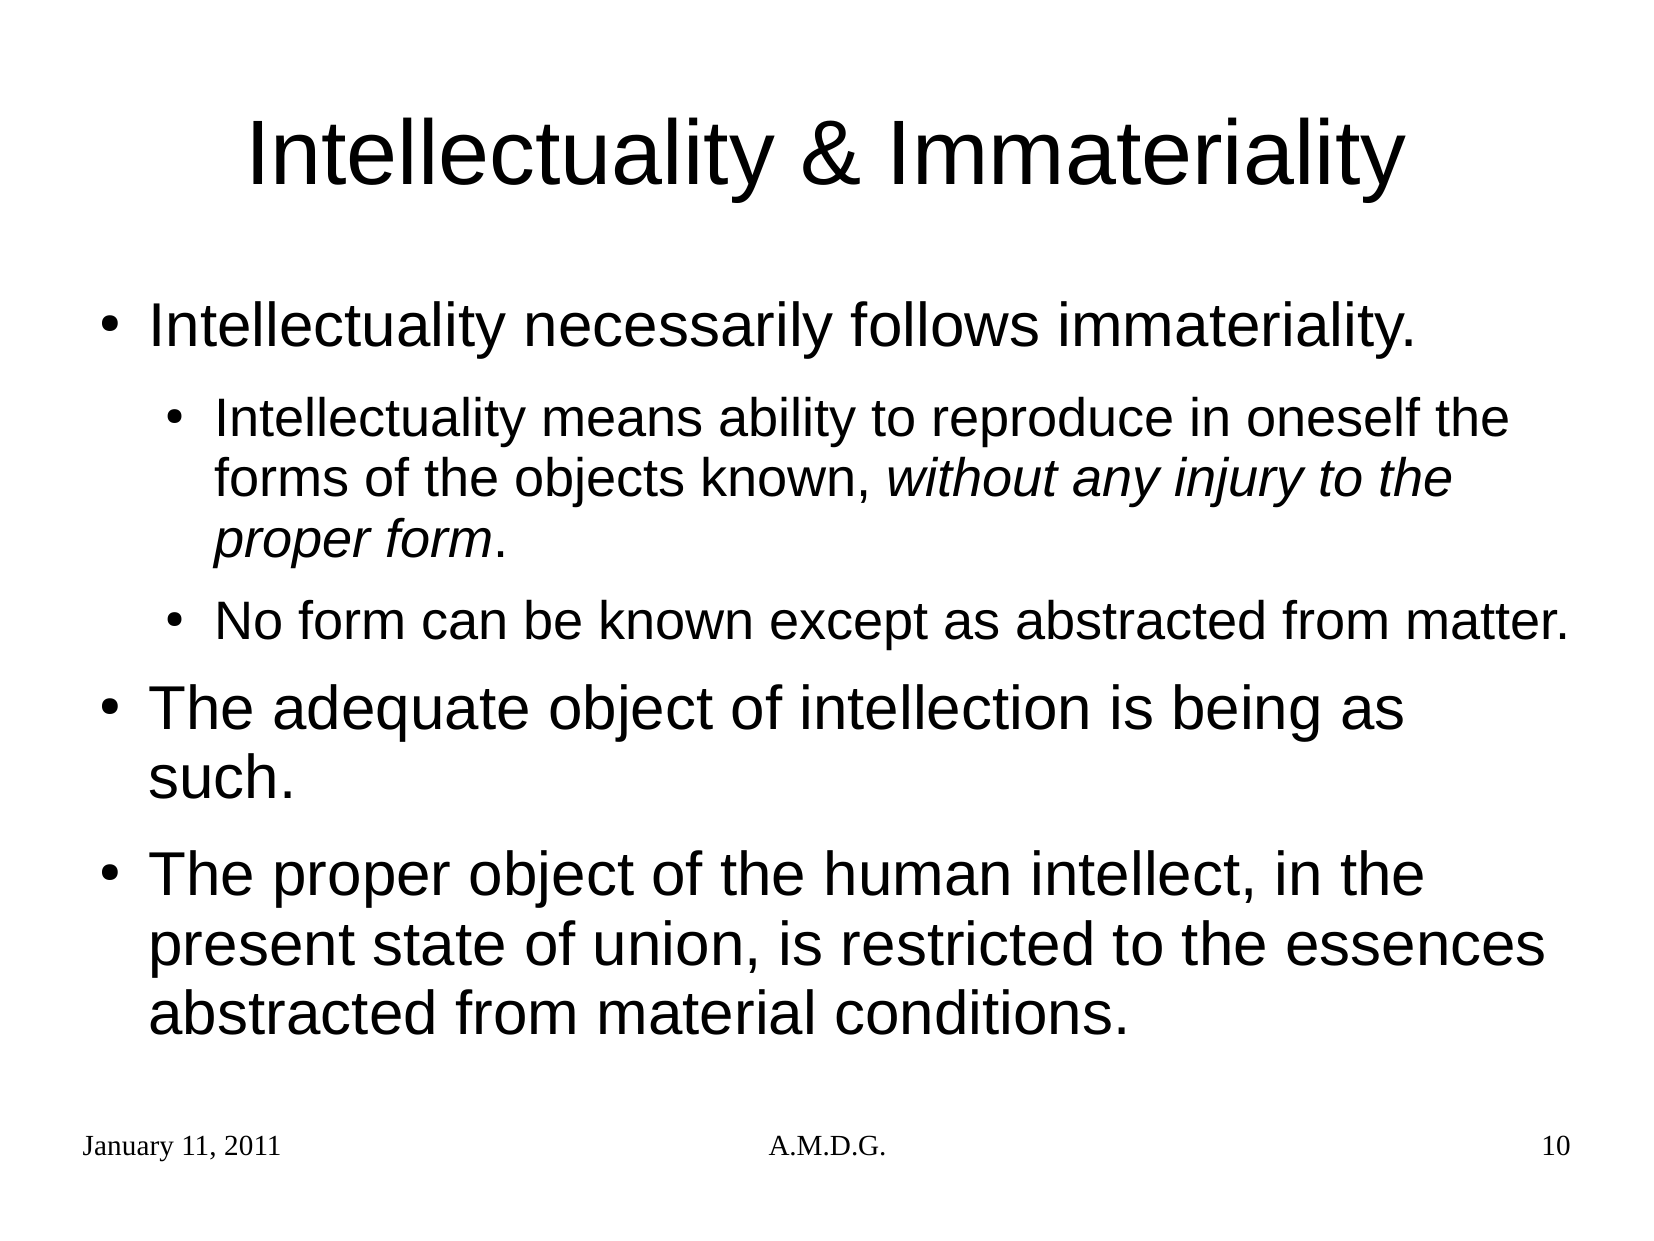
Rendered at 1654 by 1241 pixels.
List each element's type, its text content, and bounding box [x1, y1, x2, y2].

title Intellectuality & Immateriality [82, 49, 1571, 257]
list Intellectuality necessarily follows immateriality. Intellectuality means ability to reproduce in oneself the forms of the objects known, without any injury to the proper form. No form can be known except as abstracted from matter. The adequate object of intellection is being as such. The proper object of the human intellect, in the present state of union, is restricted to the essences abstracted from material conditions. [82, 290, 1571, 1109]
